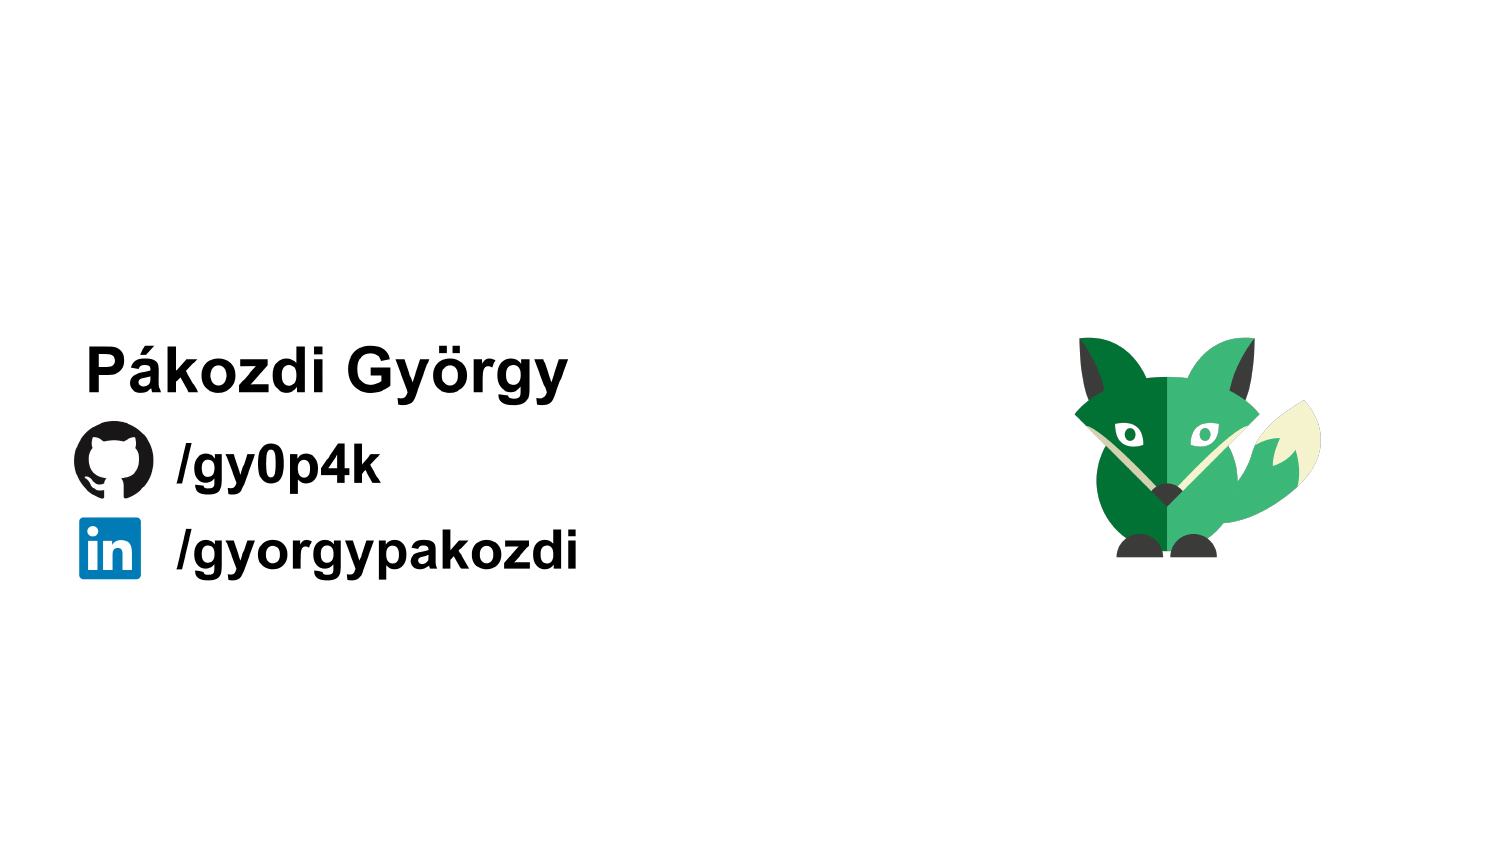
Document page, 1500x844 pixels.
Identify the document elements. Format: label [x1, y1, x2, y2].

picture [907, 144, 1474, 714]
picture [43, 324, 611, 588]
